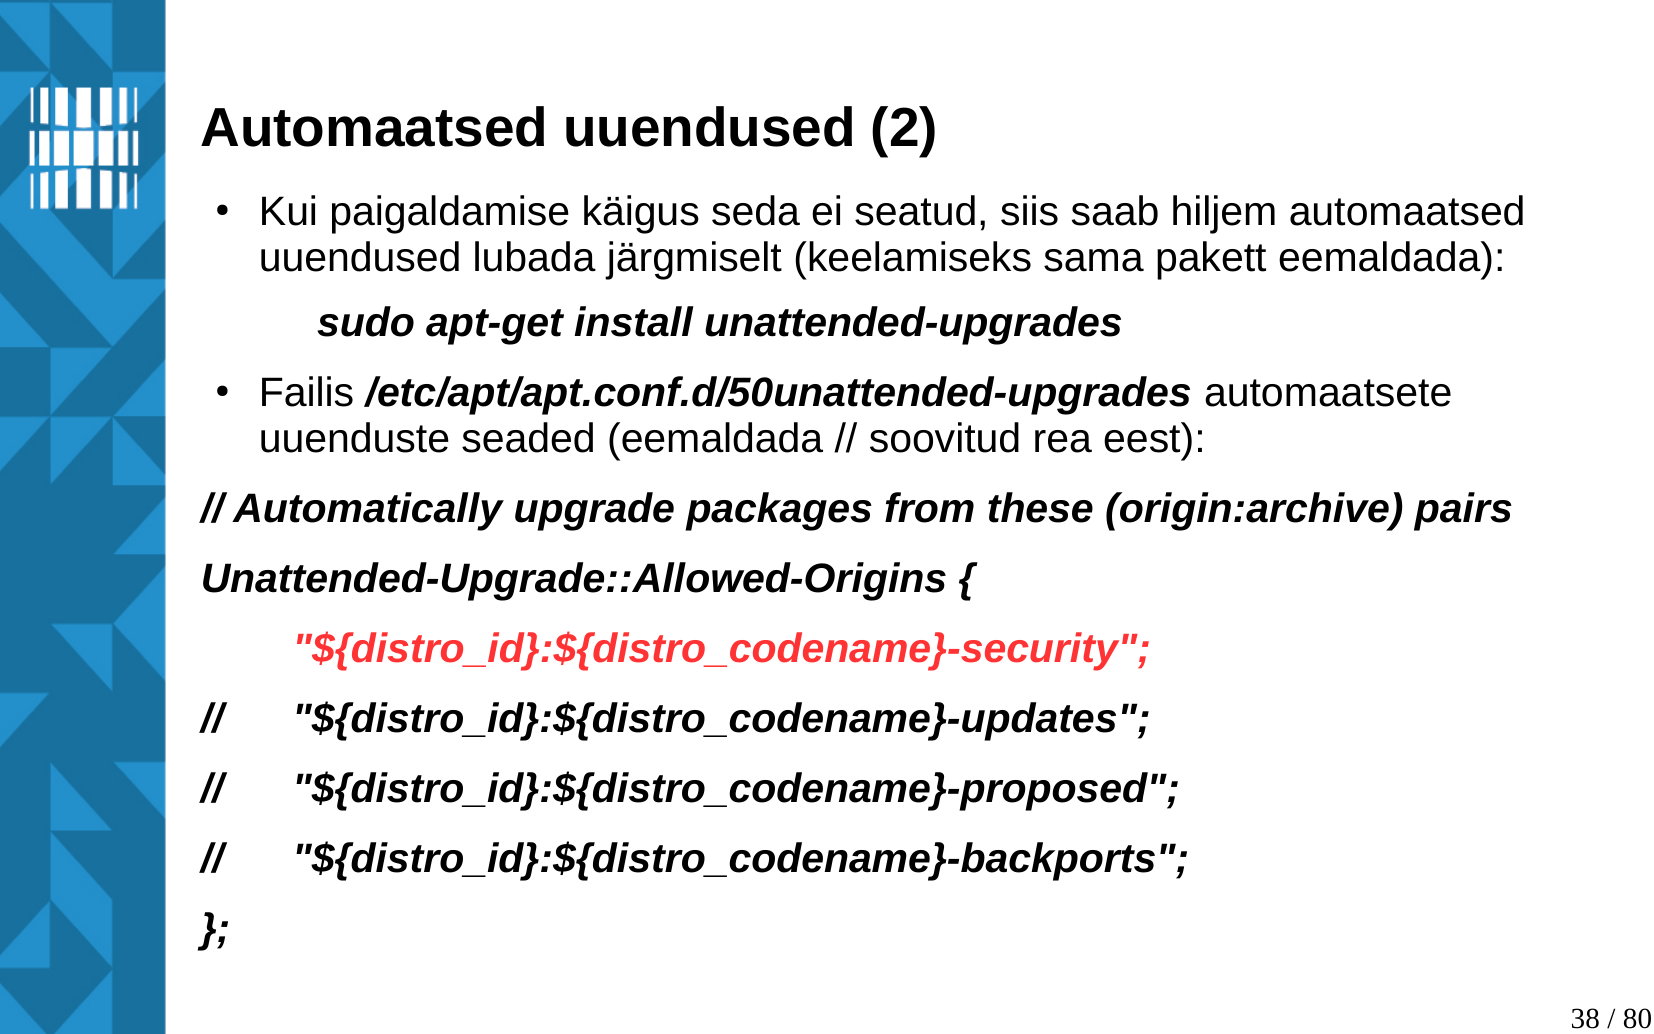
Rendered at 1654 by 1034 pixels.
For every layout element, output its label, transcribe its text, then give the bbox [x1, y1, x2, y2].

title Automaatsed uuendused (2) [200, 41, 1536, 188]
list Kui paigaldamise käigus seda ei seatud, siis saab hiljem automaatsed uuendused lubada järgmiselt (keelamiseks sama pakett eemaldada): sudo apt-get install unattended-upgrades Failis /etc/apt/apt.conf.d/50unattended-upgrades automaatsete uuenduste seaded (eemaldada // soovitud rea eest): // Automatically upgrade packages from these (origin:archive) pairs Unattended-Upgrade::Allowed-Origins { "${distro_id}:${distro_codename}-security"; // "${distro_id}:${distro_codename}-updates"; // "${distro_id}:${distro_codename}-proposed"; // "${distro_id}:${distro_codename}-backports"; }; [200, 188, 1565, 956]
